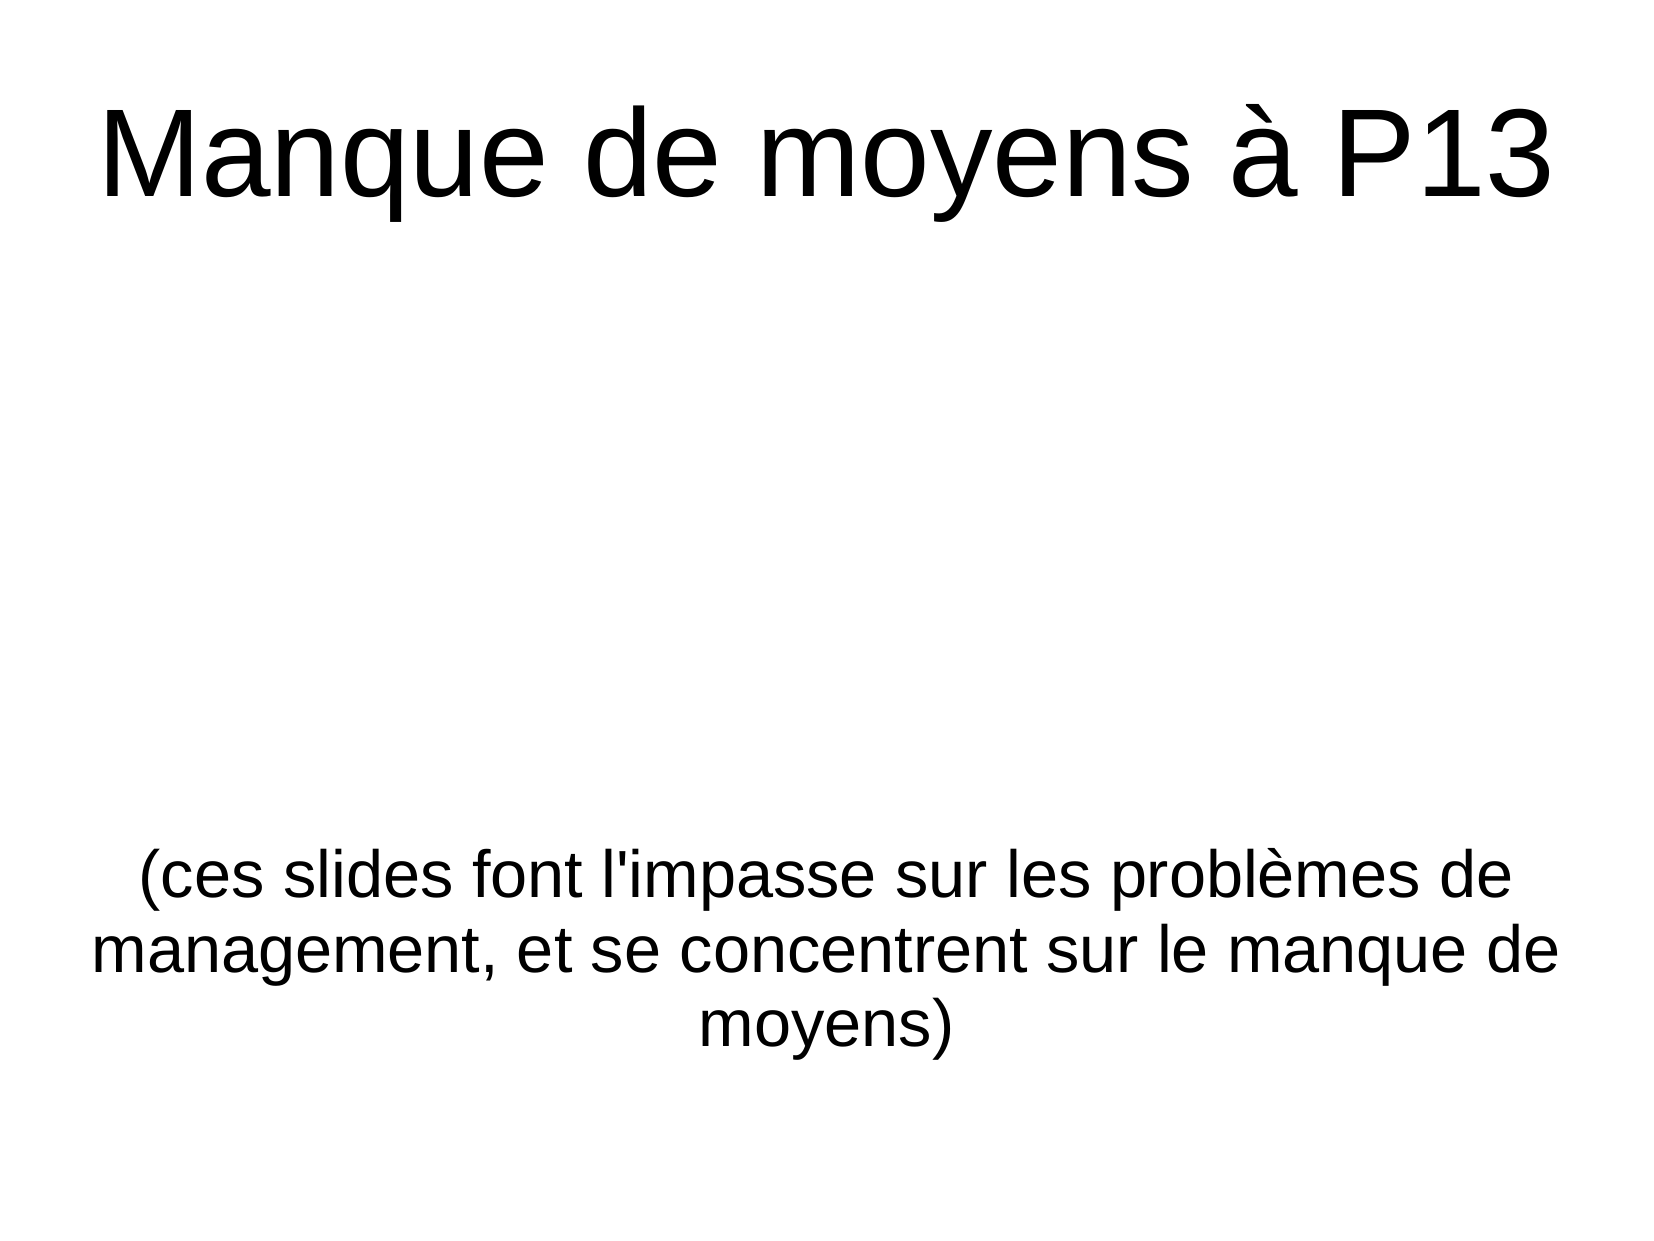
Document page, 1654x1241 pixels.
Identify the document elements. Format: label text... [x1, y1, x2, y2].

title Manque de moyens à P13 [82, 49, 1571, 149]
subtitle (ces slides font l'impasse sur les problèmes de management, et se concentrent sur le manque de moyens) [82, 149, 1571, 1150]
